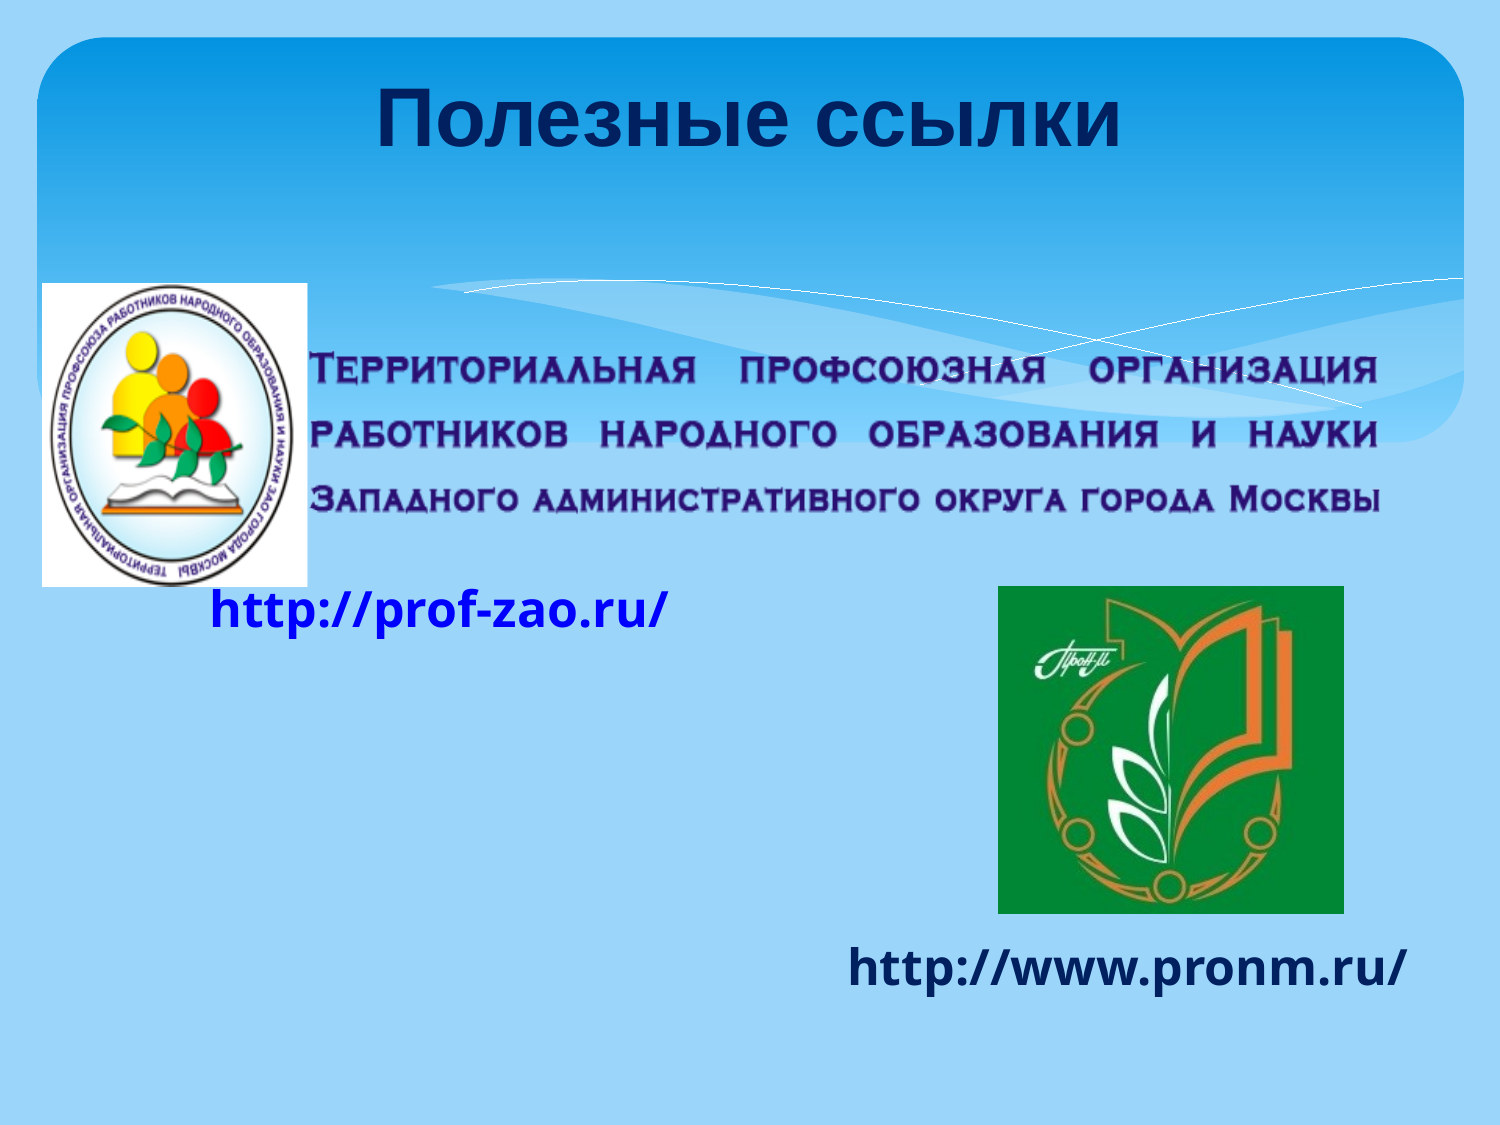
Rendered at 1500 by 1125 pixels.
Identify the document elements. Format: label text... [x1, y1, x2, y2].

picture [42, 283, 1394, 914]
title Полезные ссылки [75, 55, 1426, 261]
list http://prof-zao.ru/ http://www.pronm.ru/ [194, 290, 1424, 1005]
